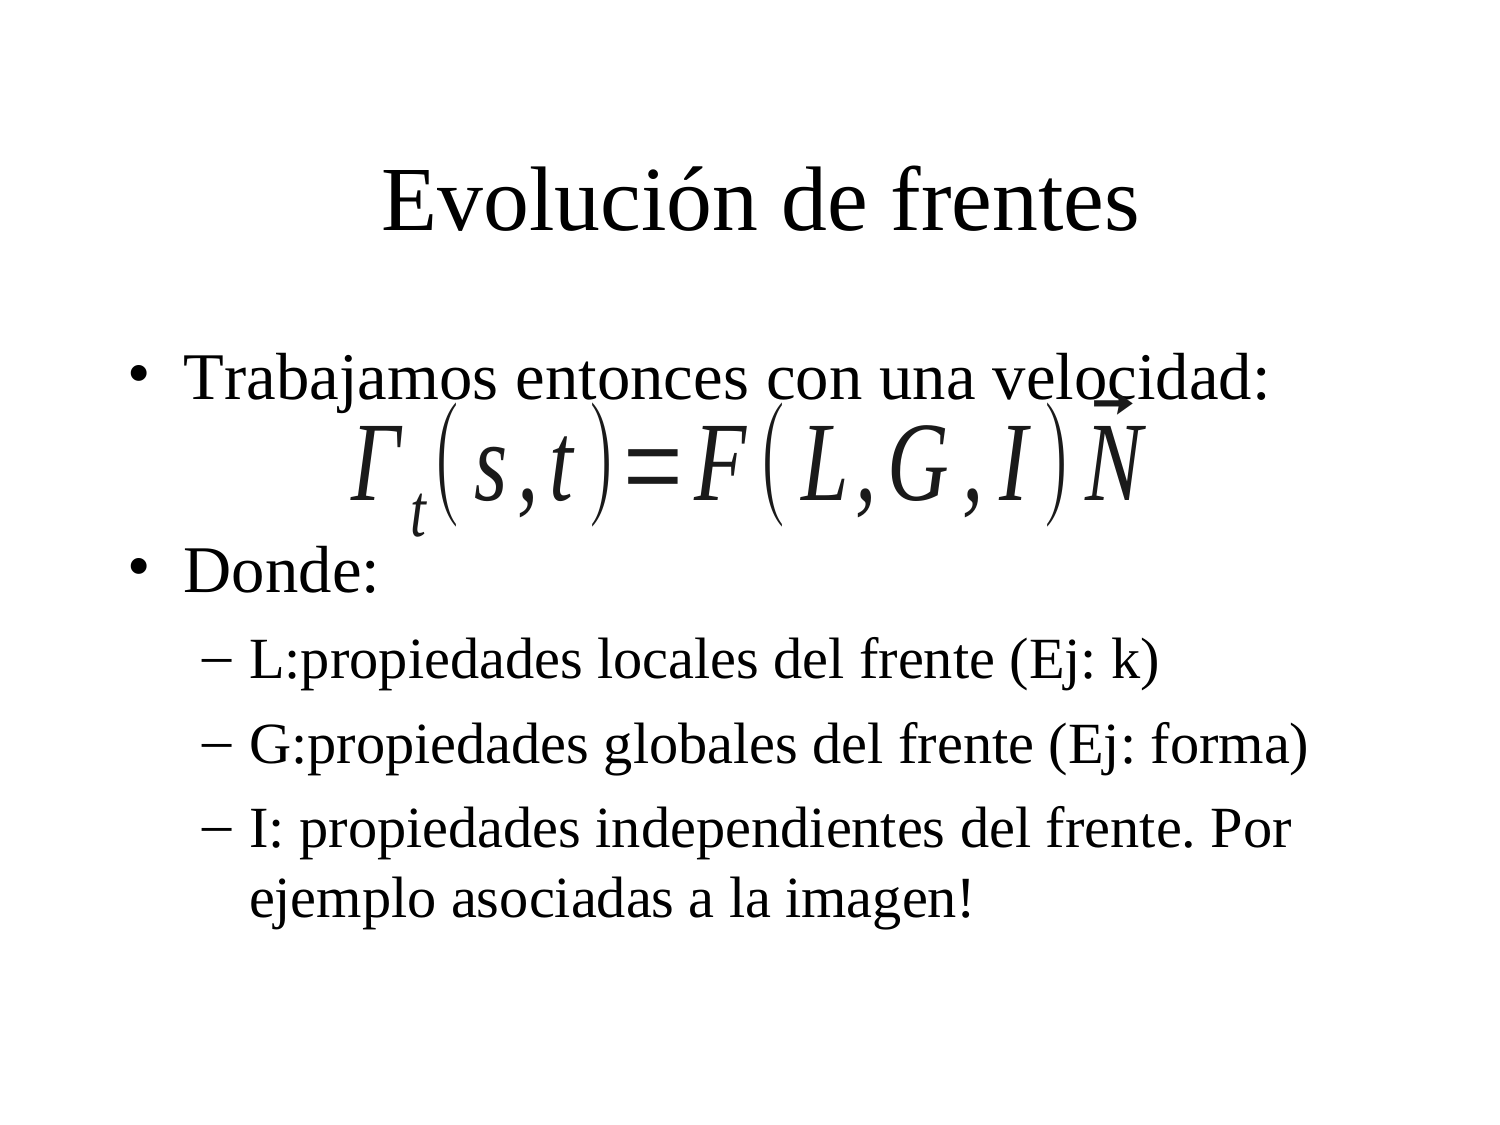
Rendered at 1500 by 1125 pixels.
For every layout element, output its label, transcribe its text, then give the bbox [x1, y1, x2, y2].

text_box Evolución de frentes [112, 99, 1388, 288]
text_box Trabajamos entonces con una velocidad: Donde: L:propiedades locales del frente (Ej: k) G:propiedades globales del frente (Ej: forma) I: propiedades independientes del frente. Por ejemplo asociadas a la imagen! [112, 324, 1388, 1001]
chart [324, 387, 1179, 550]
